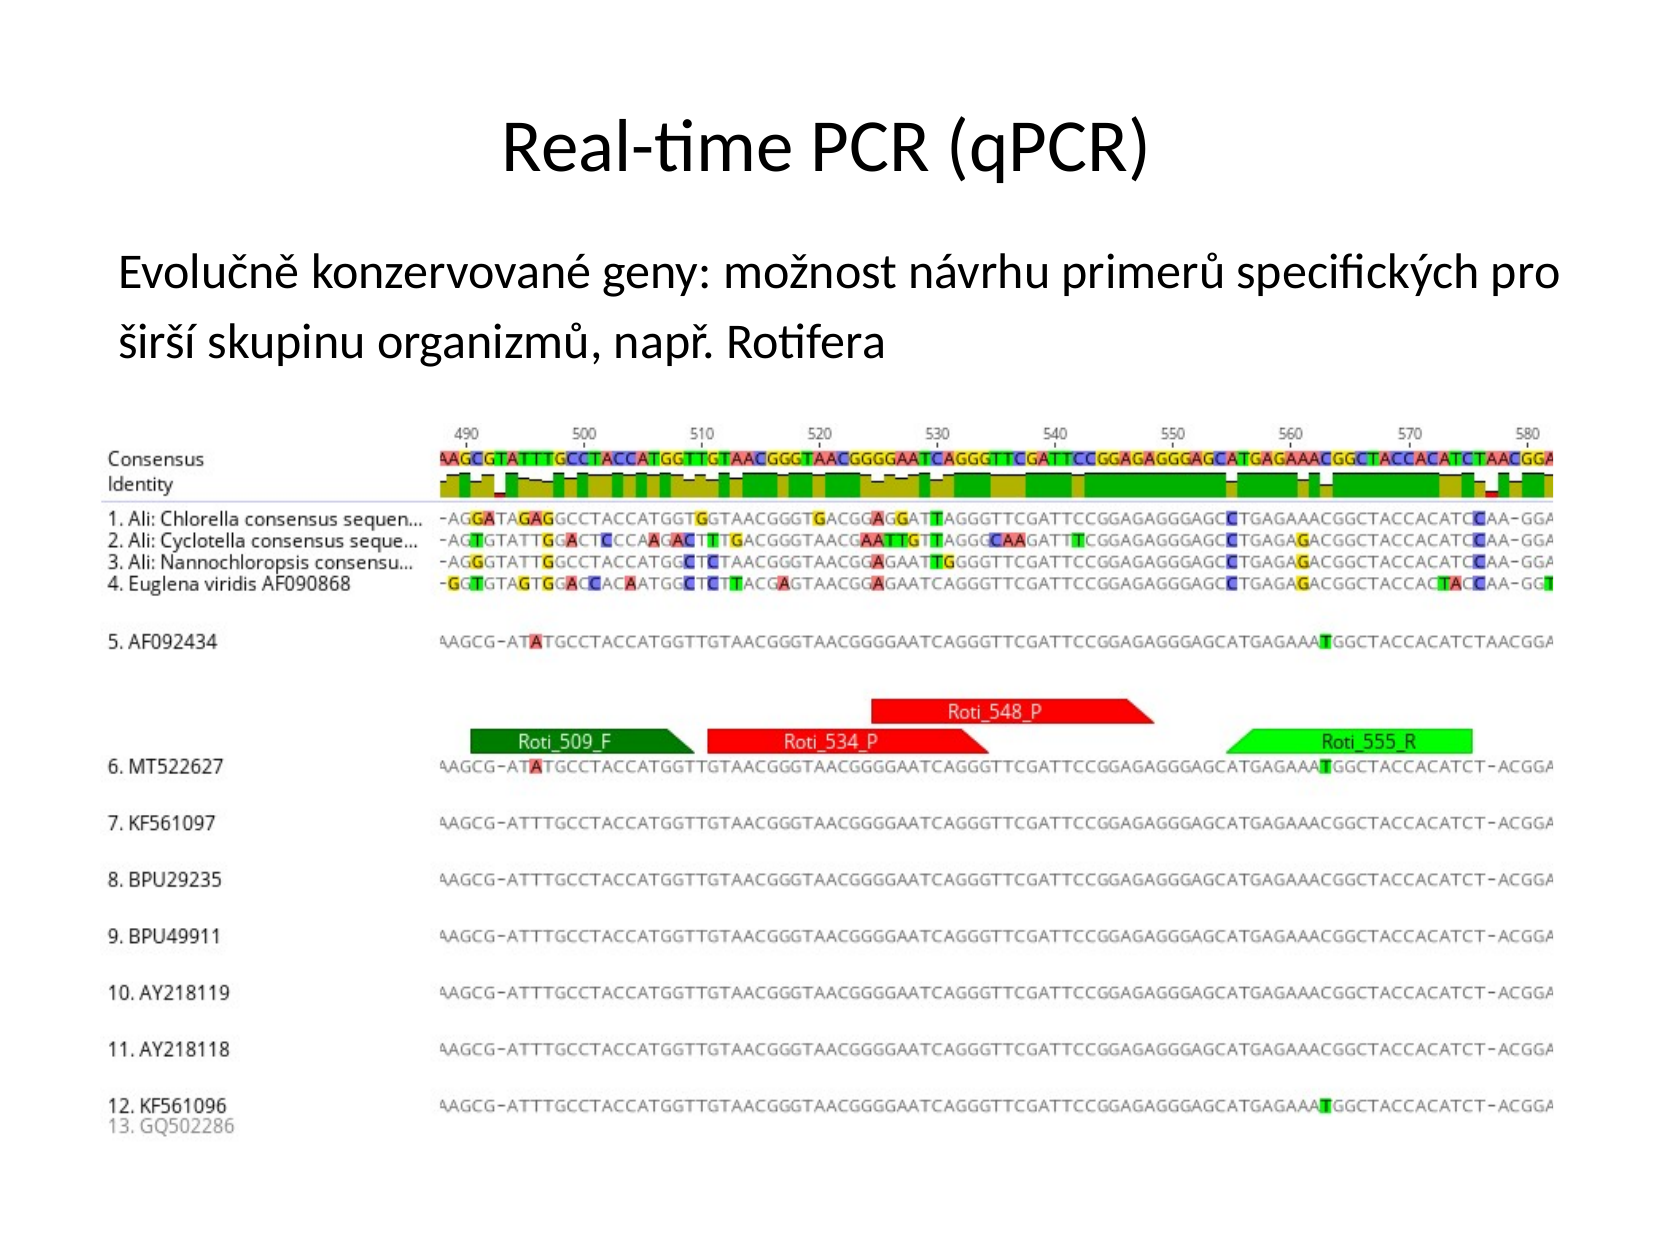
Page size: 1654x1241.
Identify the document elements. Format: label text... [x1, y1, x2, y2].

title Real-time PCR (qPCR) [82, 49, 1571, 231]
picture [100, 410, 1554, 1165]
subtitle Evolučně konzervované geny: možnost návrhu primerů specifických pro širší skupinu organizmů, např. Rotifera [82, 231, 1619, 951]
